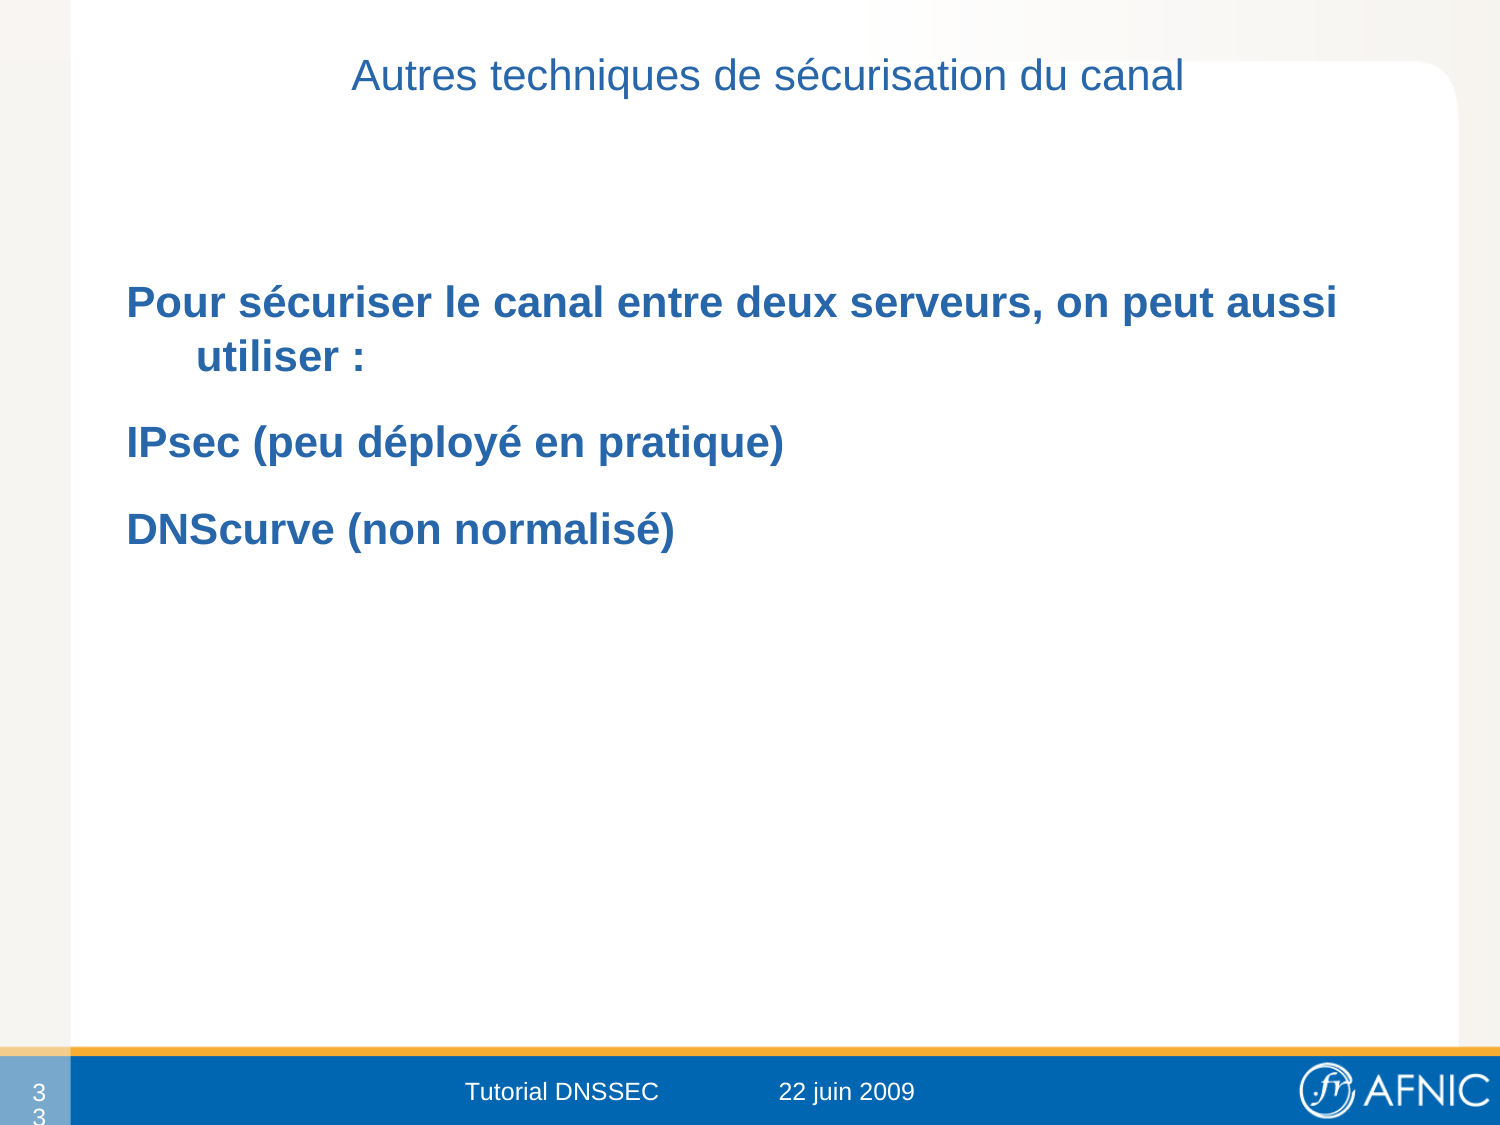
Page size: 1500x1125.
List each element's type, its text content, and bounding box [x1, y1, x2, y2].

title Autres techniques de sécurisation du canal [112, 12, 1425, 138]
list Pour sécuriser le canal entre deux serveurs, on peut aussi utiliser : IPsec (peu déployé en pratique) DNScurve (non normalisé) [112, 266, 1425, 993]
picture [0, 0, 1500, 1125]
